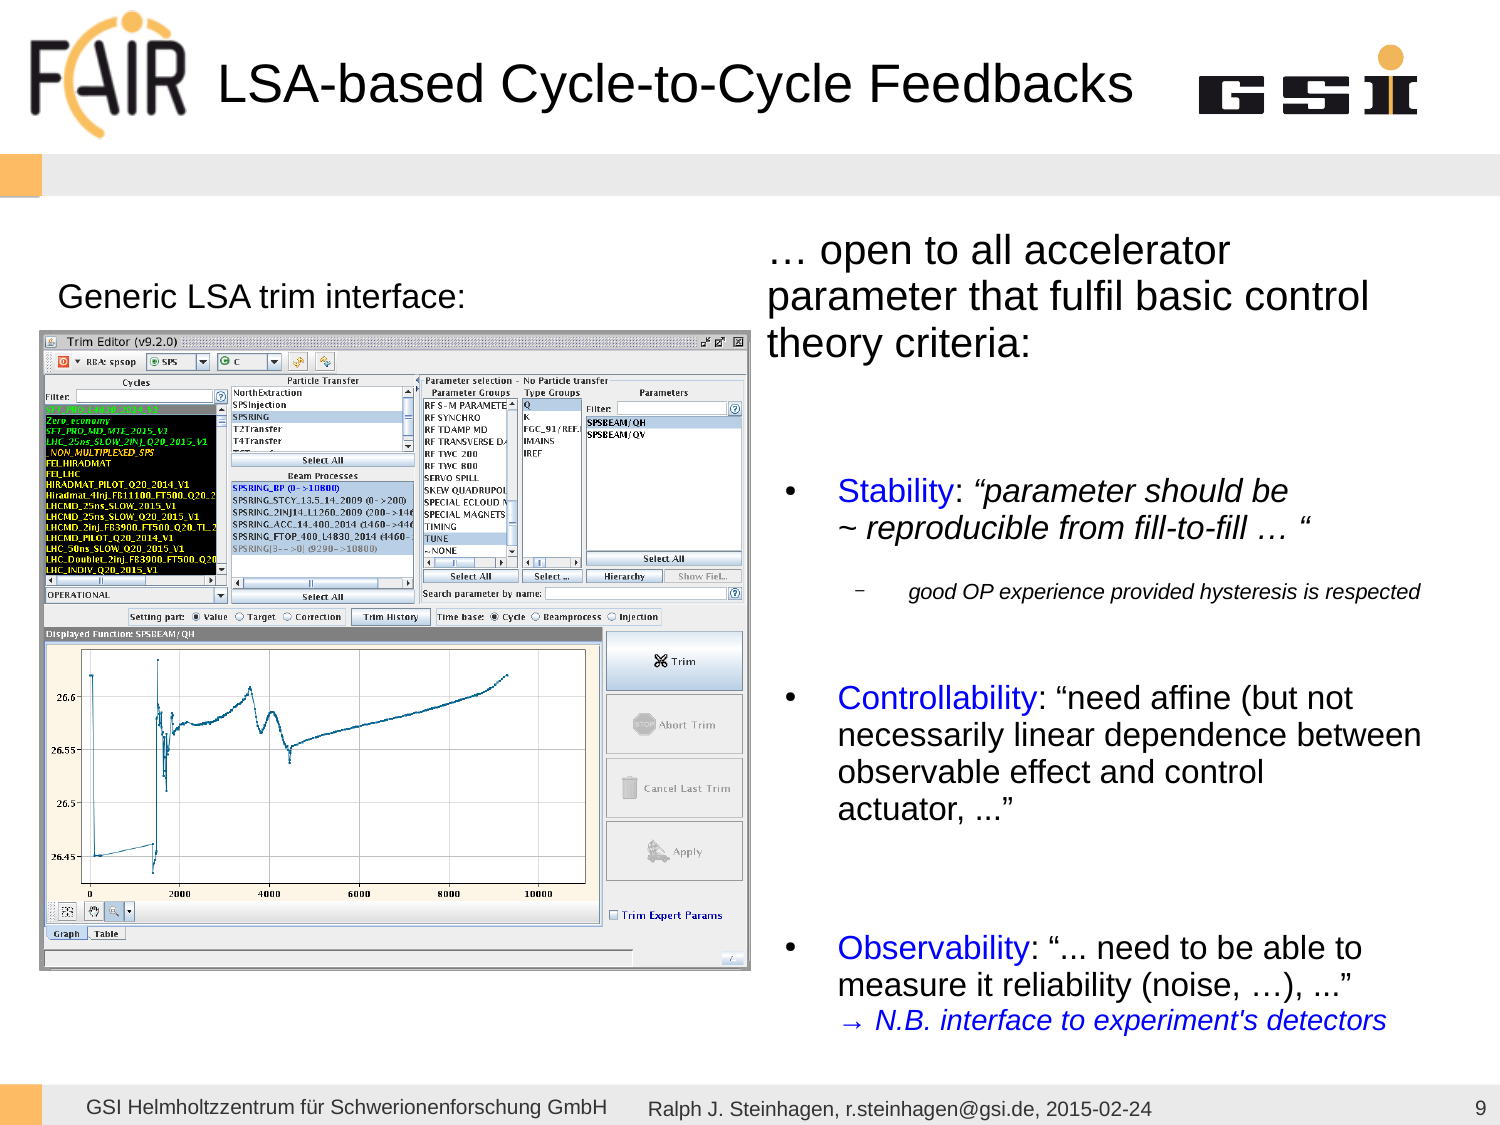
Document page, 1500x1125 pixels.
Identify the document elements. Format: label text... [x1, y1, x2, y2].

list … open to all accelerator parameter that fulfil basic control theory criteria: Stability: “parameter should be ~ reproducible from fill-to-fill … “ good OP experience provided hysteresis is respected Controllability: “need affine (but not necessarily linear dependence between observable effect and control actuator, ...” Observability: “... need to be able to measure it reliability (noise, …), ...” → N.B. interface to experiment's detectors [766, 226, 1426, 1050]
picture [39, 330, 751, 971]
text_box Generic LSA trim interface: [42, 269, 482, 323]
title LSA-based Cycle-to-Cycle Feedbacks [217, 20, 1180, 147]
picture [30, 9, 187, 141]
picture [1197, 42, 1419, 117]
